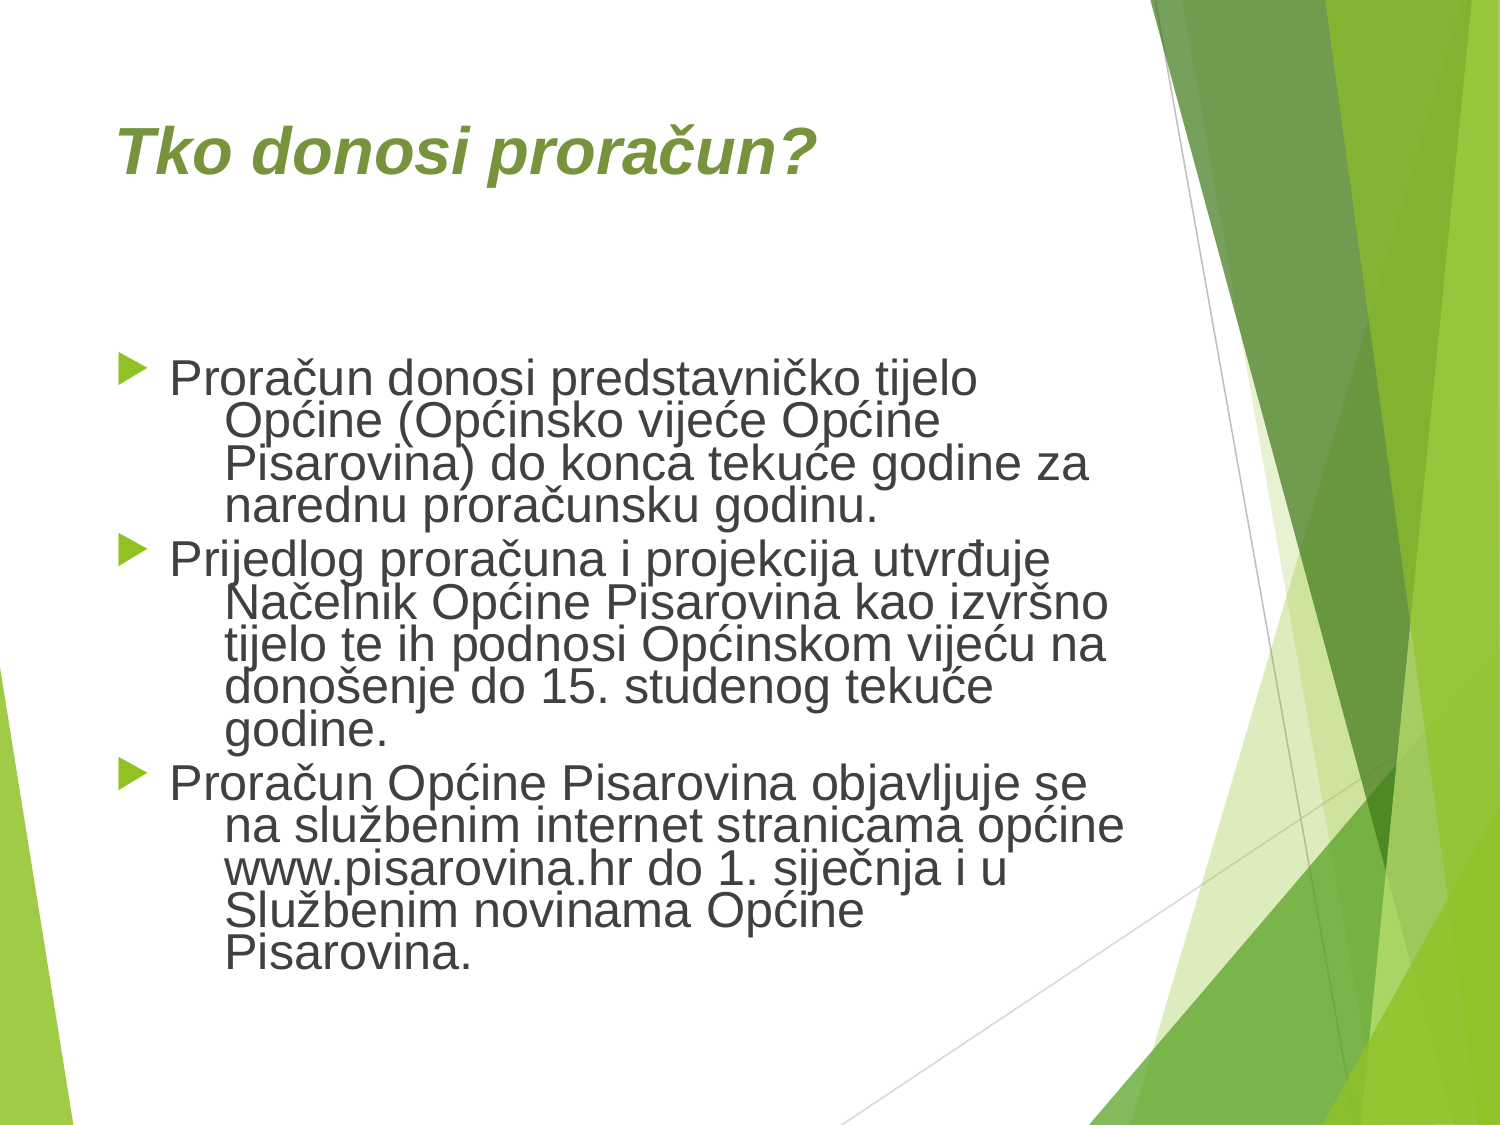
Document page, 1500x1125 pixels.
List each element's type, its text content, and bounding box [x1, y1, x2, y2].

title Tko donosi proračun? [99, 99, 1142, 317]
list Proračun donosi predstavničko tijelo Općine (Općinsko vijeće Općine Pisarovina) do konca tekuće godine za narednu proračunsku godinu. Prijedlog proračuna i projekcija utvrđuje Načelnik Općine Pisarovina kao izvršno tijelo te ih podnosi Općinskom vijeću na donošenje do 15. studenog tekuće godine. Proračun Općine Pisarovina objavljuje se na službenim internet stranicama općine www.pisarovina.hr do 1. siječnja i u Službenim novinama Općine Pisarovina. [99, 354, 1142, 992]
